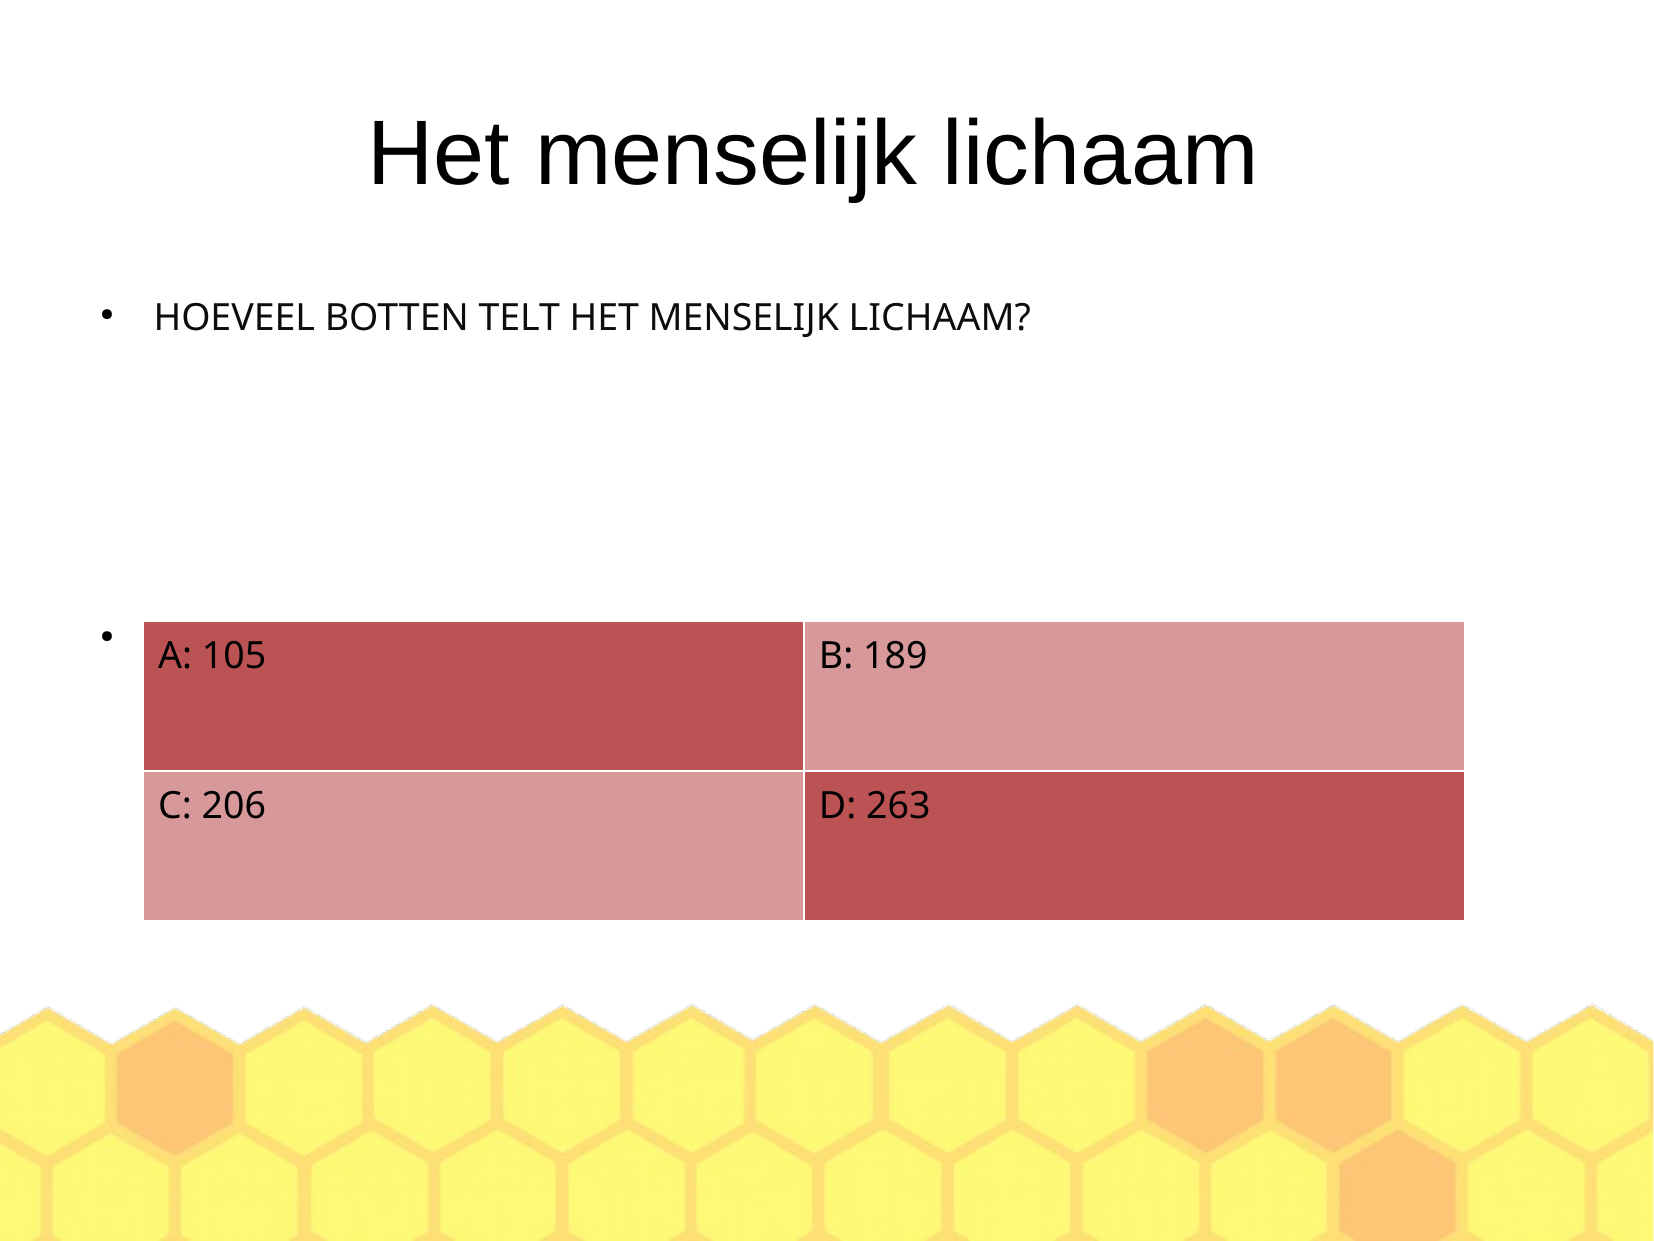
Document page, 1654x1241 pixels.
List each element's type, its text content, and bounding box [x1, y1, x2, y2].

table_header A: 105 [144, 622, 803, 770]
picture [0, 1001, 1654, 1241]
table_cell C: 206 [144, 772, 803, 920]
title Het menselijk lichaam [82, 49, 1571, 257]
list Hoeveel botten telt het menselijk lichaam? [82, 290, 1571, 1010]
table_cell D: 263 [805, 772, 1464, 920]
table_header B: 189 [805, 622, 1464, 770]
